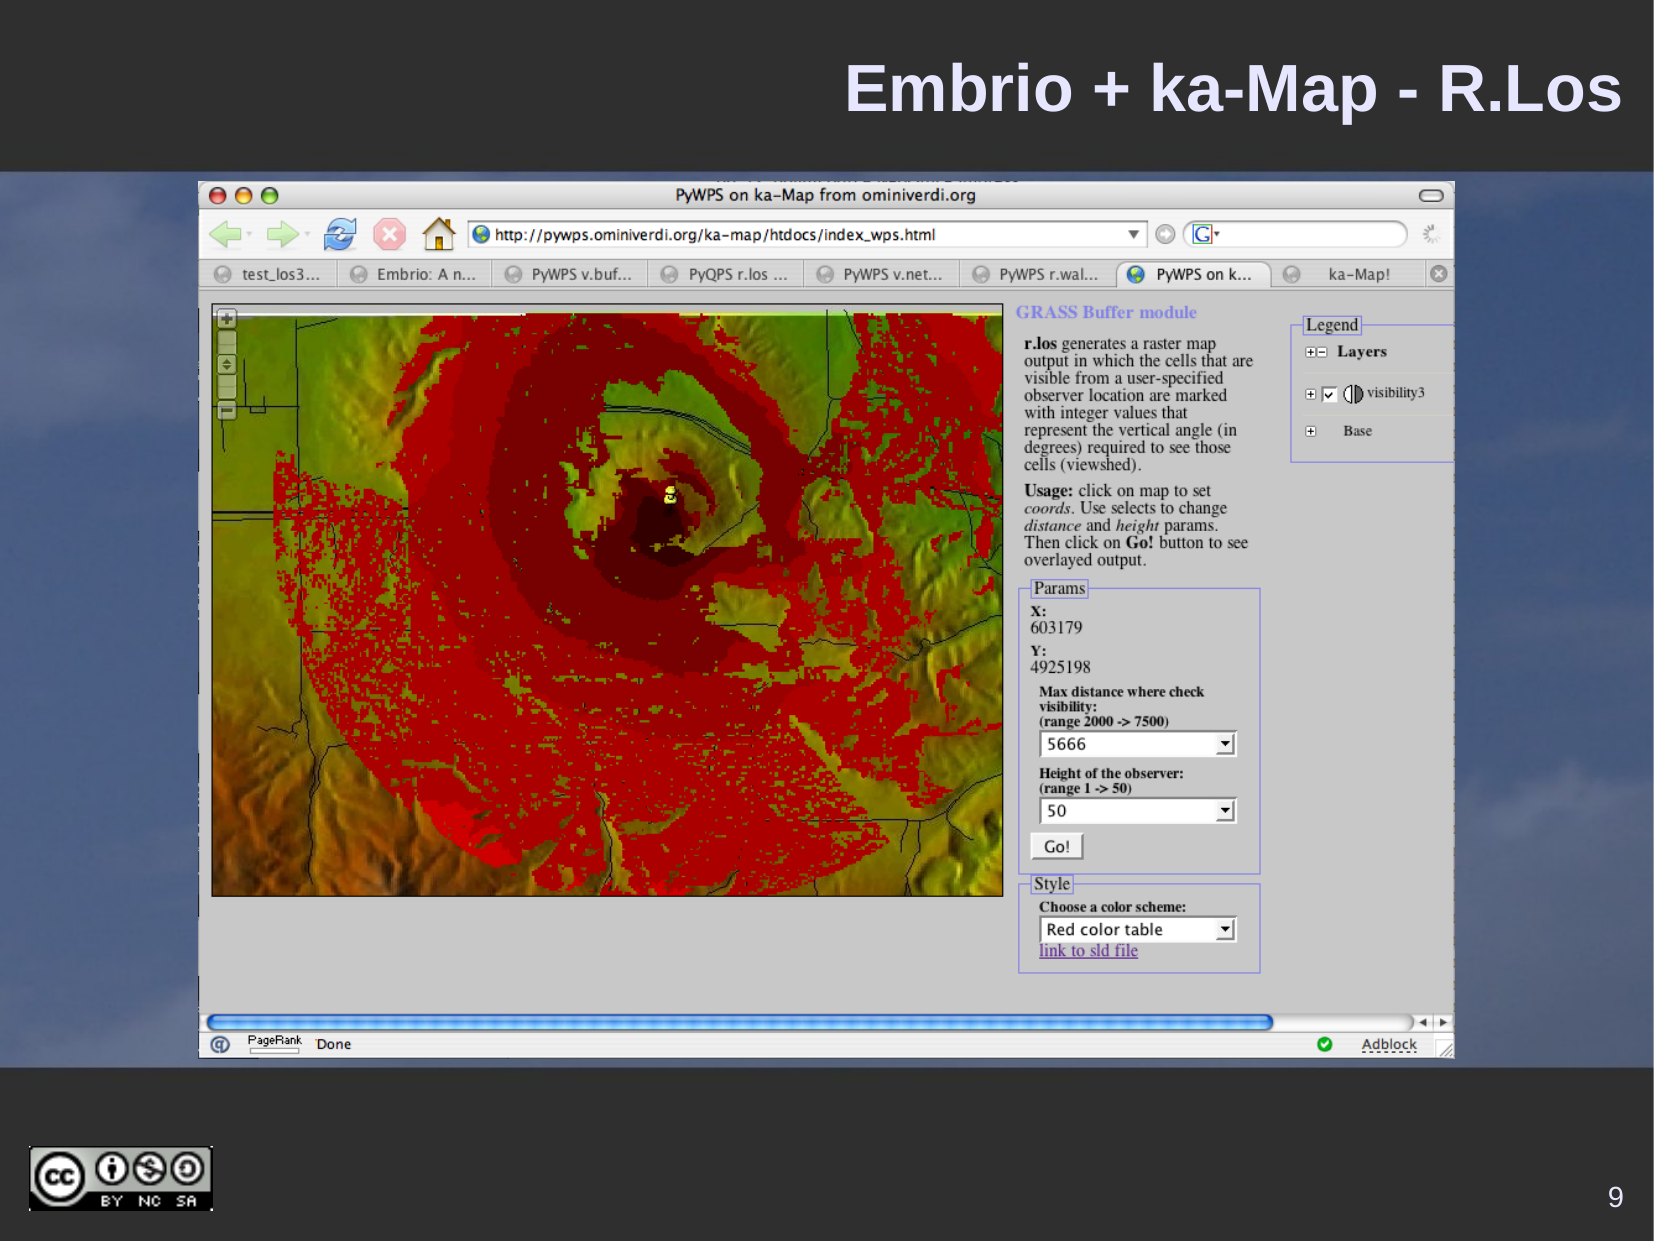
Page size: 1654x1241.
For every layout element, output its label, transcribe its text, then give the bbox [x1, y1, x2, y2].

title Embrio + ka-Map - R.Los [29, 29, 1625, 148]
picture [0, 0, 1654, 1241]
